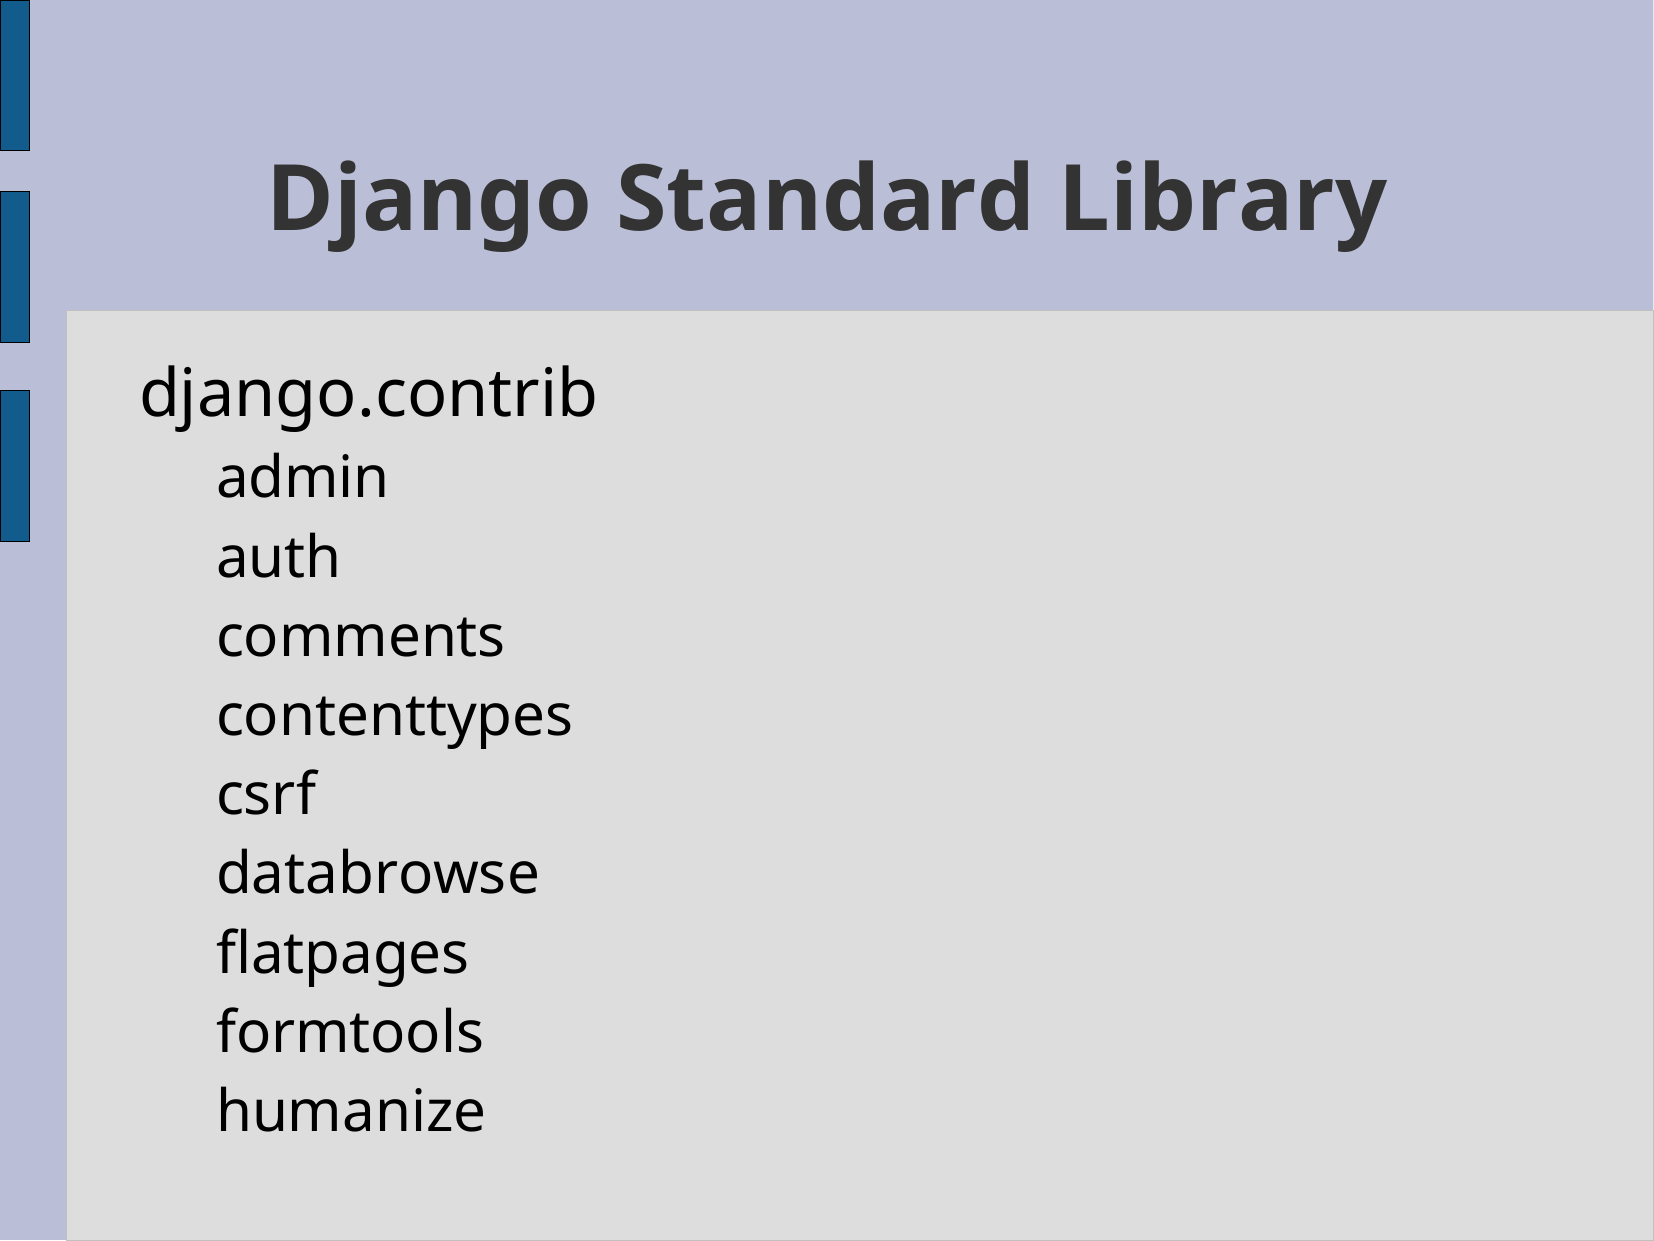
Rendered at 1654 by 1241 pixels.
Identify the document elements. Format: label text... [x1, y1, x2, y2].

list django.contrib admin auth comments contenttypes csrf databrowse flatpages formtools humanize [121, 344, 1534, 1112]
title Django Standard Library [121, 98, 1534, 291]
